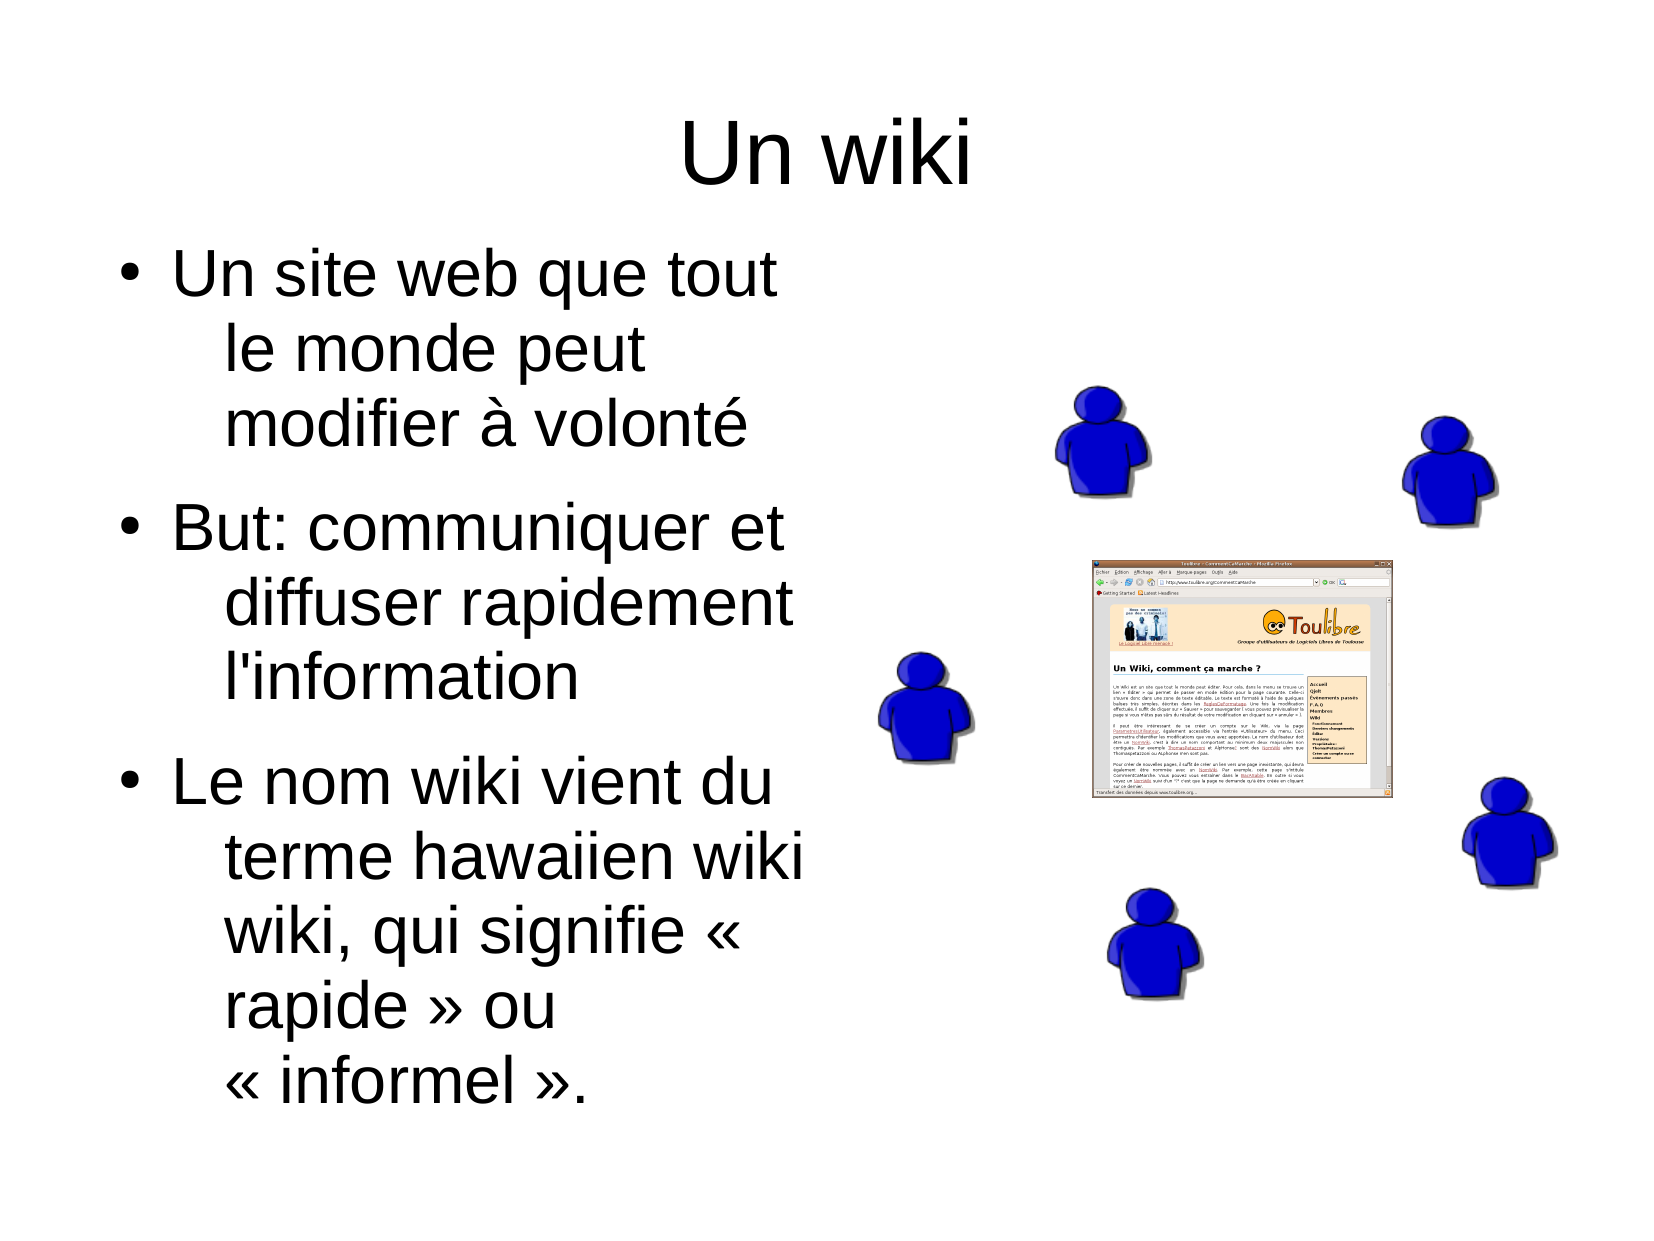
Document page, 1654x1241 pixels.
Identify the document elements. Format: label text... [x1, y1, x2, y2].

title Un wiki [82, 49, 1571, 257]
picture [856, 642, 982, 768]
picture [1085, 878, 1211, 1004]
picture [1033, 376, 1159, 502]
picture [1380, 406, 1506, 532]
picture [1440, 767, 1565, 893]
picture [1092, 560, 1393, 798]
list Un site web que tout le monde peut modifier à volonté But: communiquer et diffuser rapidement l'information Le nom wiki vient du terme hawaiien wiki wiki, qui signifie « rapide » ou « informel ». [82, 236, 827, 1209]
